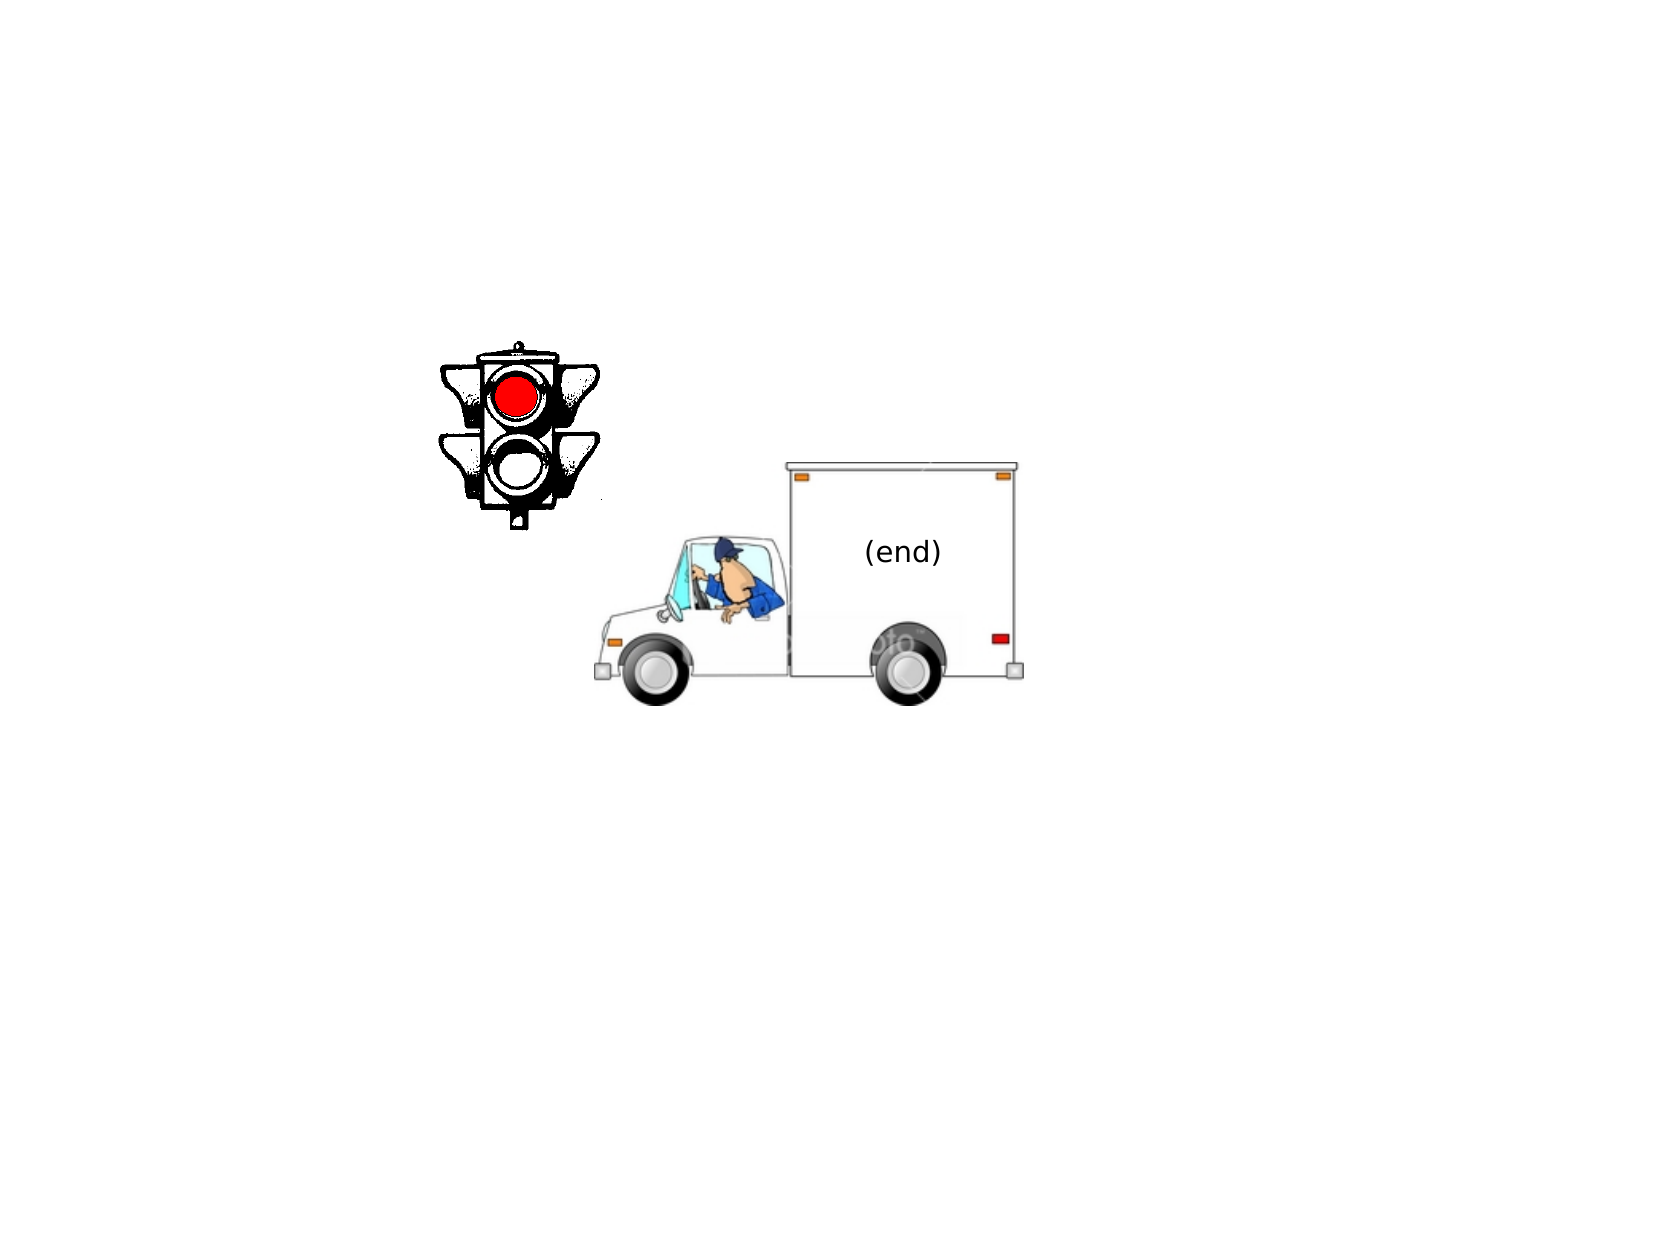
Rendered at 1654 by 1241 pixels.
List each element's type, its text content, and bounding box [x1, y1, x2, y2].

text_box [494, 376, 538, 417]
picture [436, 338, 1024, 706]
text_box (end) [848, 515, 959, 589]
